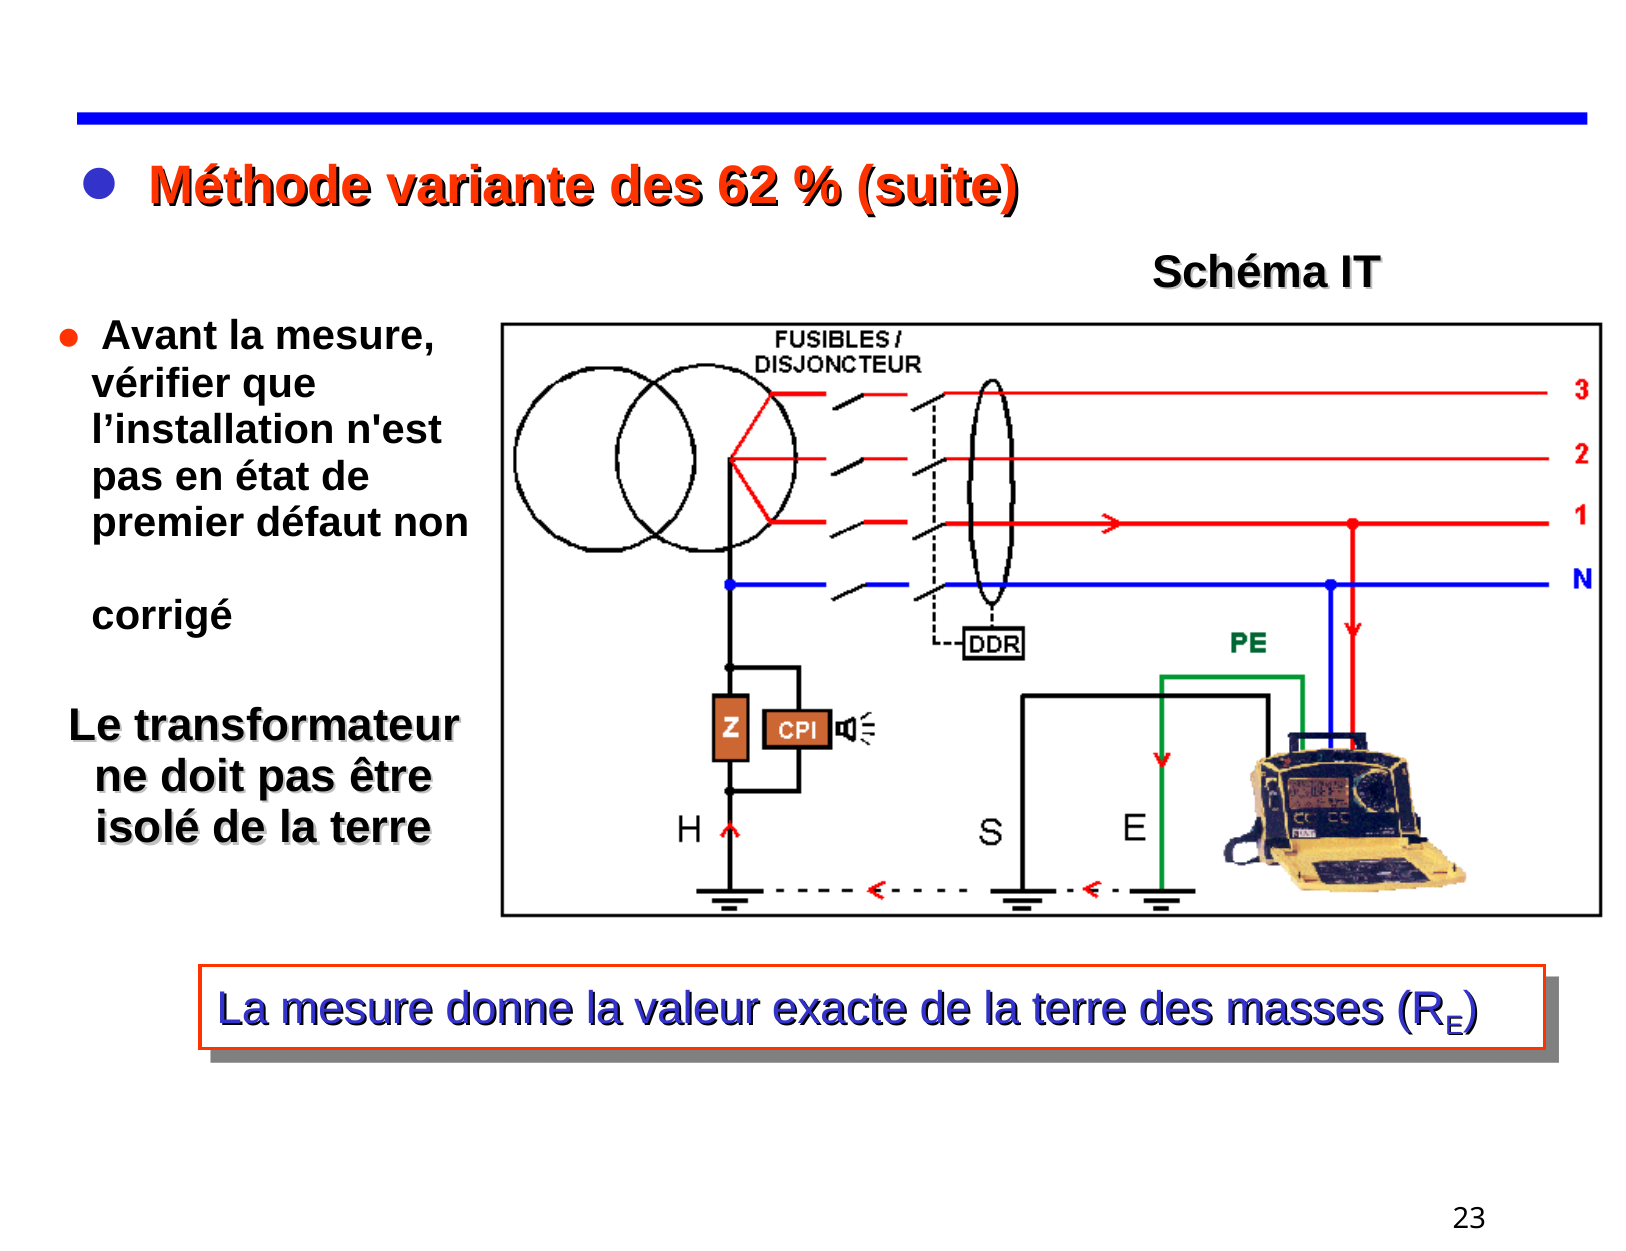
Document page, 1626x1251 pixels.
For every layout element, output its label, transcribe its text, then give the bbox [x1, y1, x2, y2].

text_box Schéma IT [1050, 237, 1484, 306]
chart [487, 312, 1615, 933]
text_box La mesure donne la valeur exacte de la terre des masses (RE)‏ [199, 965, 1545, 1049]
text_box  Avant la mesure, vérifier que l’installation n'est pas en état de premier défaut non corrigé Le transformateur ne doit pas être isolé de la terre [40, 300, 488, 861]
text_box  Méthode variante des 62 % (suite)‏ [62, 137, 1038, 229]
